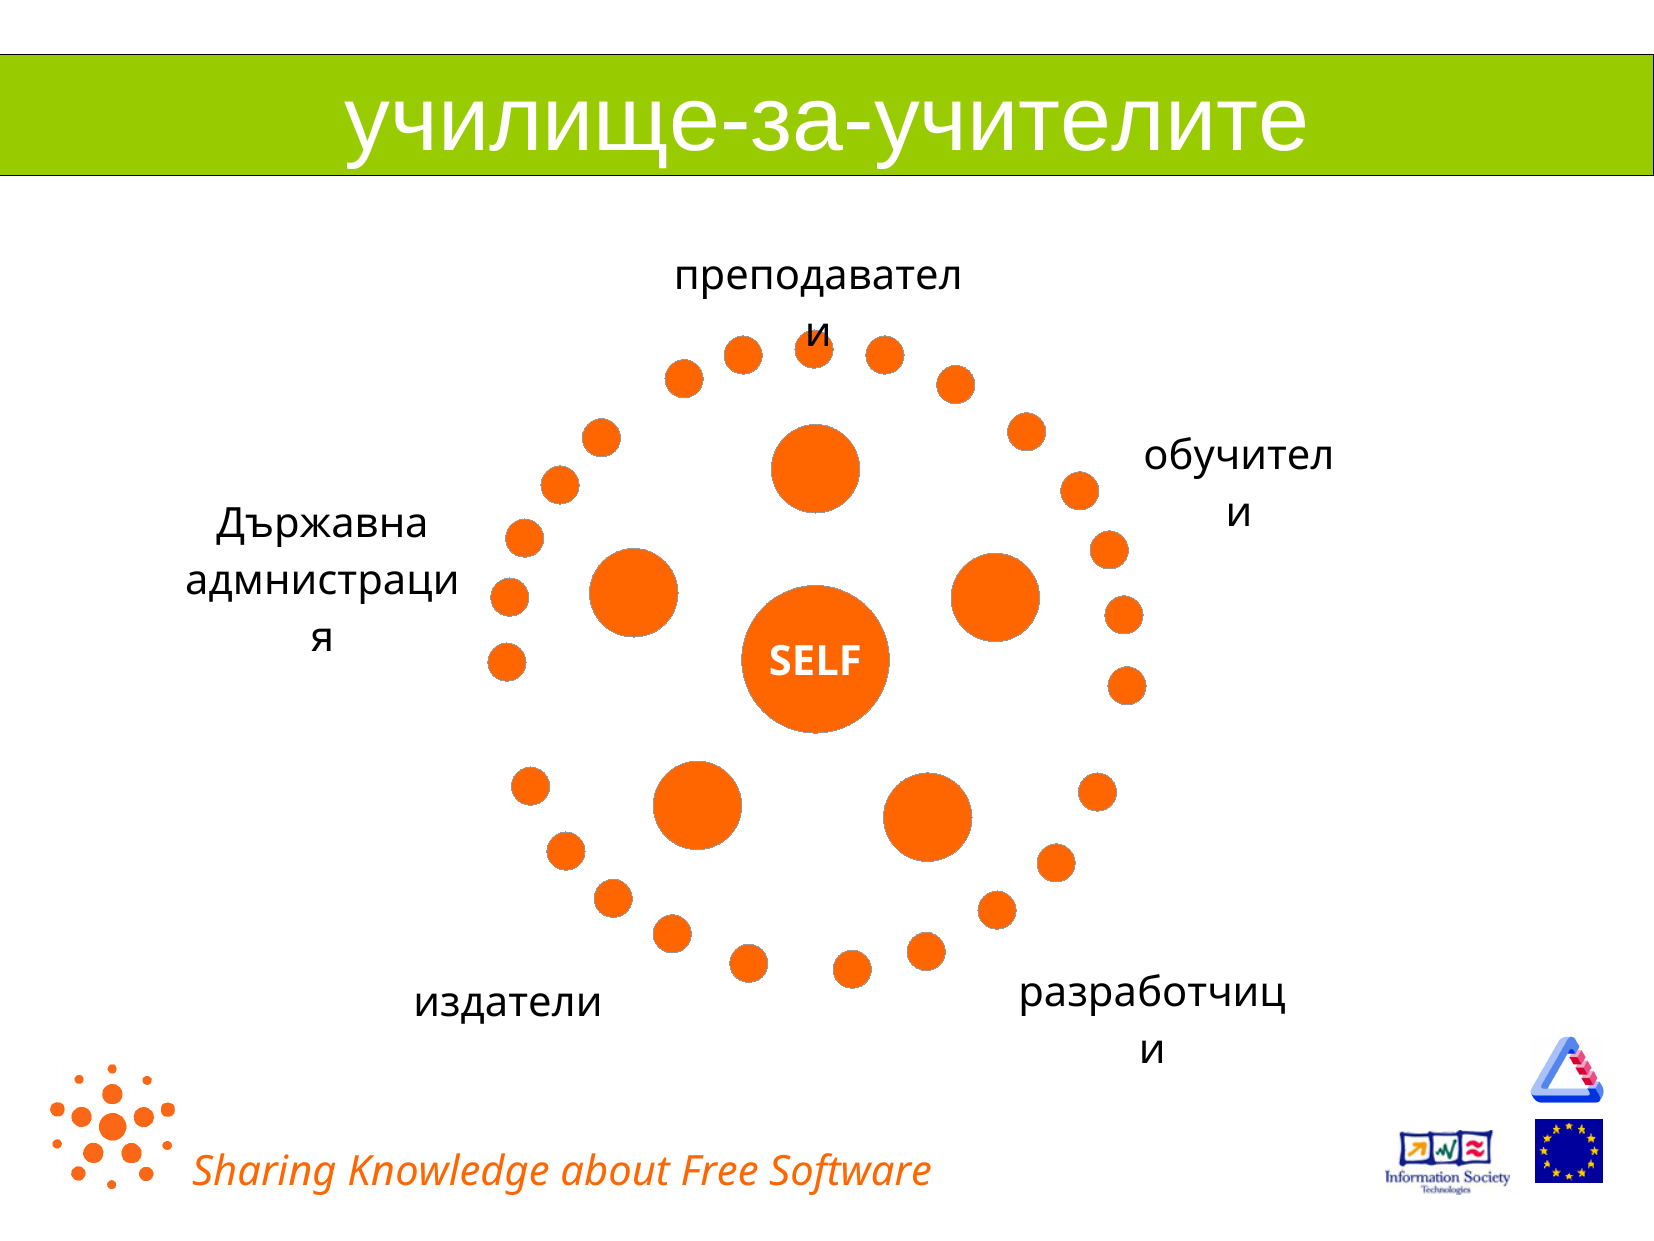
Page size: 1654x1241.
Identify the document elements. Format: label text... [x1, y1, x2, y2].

picture [50, 1064, 175, 1189]
text_box [653, 914, 692, 953]
text_box [505, 518, 544, 558]
picture [1535, 1119, 1603, 1183]
text_box [487, 642, 527, 682]
text_box [1037, 843, 1076, 882]
text_box [1090, 530, 1129, 569]
text_box [907, 932, 946, 971]
text_box [1078, 772, 1117, 812]
text_box издатели [372, 971, 644, 1020]
text_box [833, 950, 872, 989]
text_box [546, 831, 586, 871]
text_box [794, 331, 834, 369]
text_box [724, 335, 763, 375]
text_box [1104, 595, 1144, 634]
text_box [582, 418, 621, 457]
text_box [951, 553, 1040, 642]
text_box обучители [1133, 424, 1345, 474]
text_box [883, 772, 973, 862]
text_box [977, 890, 1017, 930]
text_box [1007, 412, 1046, 451]
text_box [811, 329, 818, 341]
text_box SELF [741, 585, 890, 734]
text_box [936, 365, 975, 404]
title училище-за-учителите [121, 62, 1534, 177]
text_box преподаватели [663, 244, 974, 294]
text_box [1060, 471, 1099, 510]
text_box разработчици [1016, 961, 1288, 1011]
text_box [511, 766, 550, 806]
text_box [729, 944, 768, 983]
picture [1530, 1036, 1604, 1104]
text_box [865, 335, 905, 375]
picture [1385, 1130, 1510, 1195]
text_box [594, 879, 633, 918]
text_box Държавна адмнистрация [179, 492, 466, 590]
text_box [1107, 666, 1147, 705]
text_box [771, 424, 860, 514]
text_box [653, 761, 742, 850]
text_box [540, 465, 580, 505]
text_box [490, 577, 529, 617]
text_box [589, 548, 679, 638]
text_box [664, 359, 704, 398]
